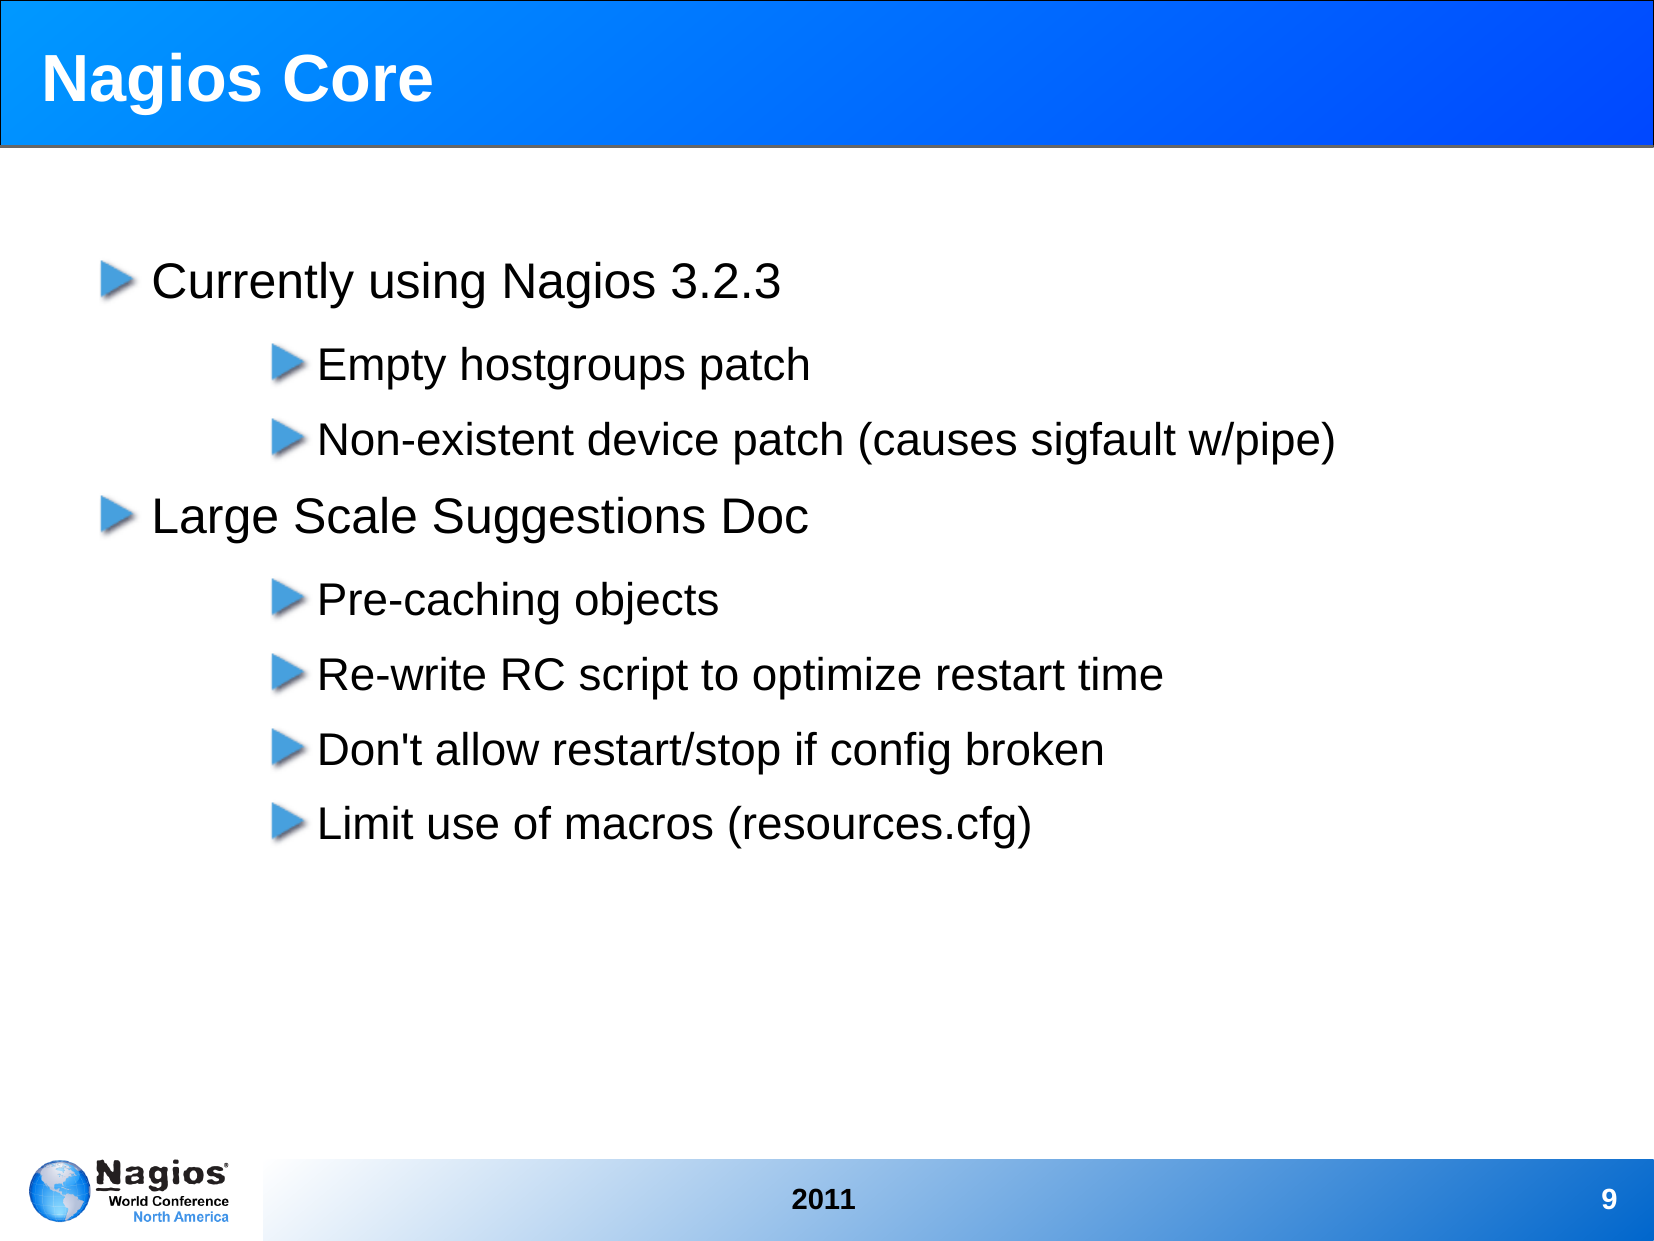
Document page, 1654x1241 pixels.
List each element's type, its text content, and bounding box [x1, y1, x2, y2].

list Currently using Nagios 3.2.3 Empty hostgroups patch Non-existent device patch (causes sigfault w/pipe) Large Scale Suggestions Doc Pre-caching objects Re-write RC script to optimize restart time Don't allow restart/stop if config broken Limit use of macros (resources.cfg) [80, 253, 1579, 1072]
picture [29, 1159, 229, 1235]
title Nagios Core [41, 29, 1248, 127]
